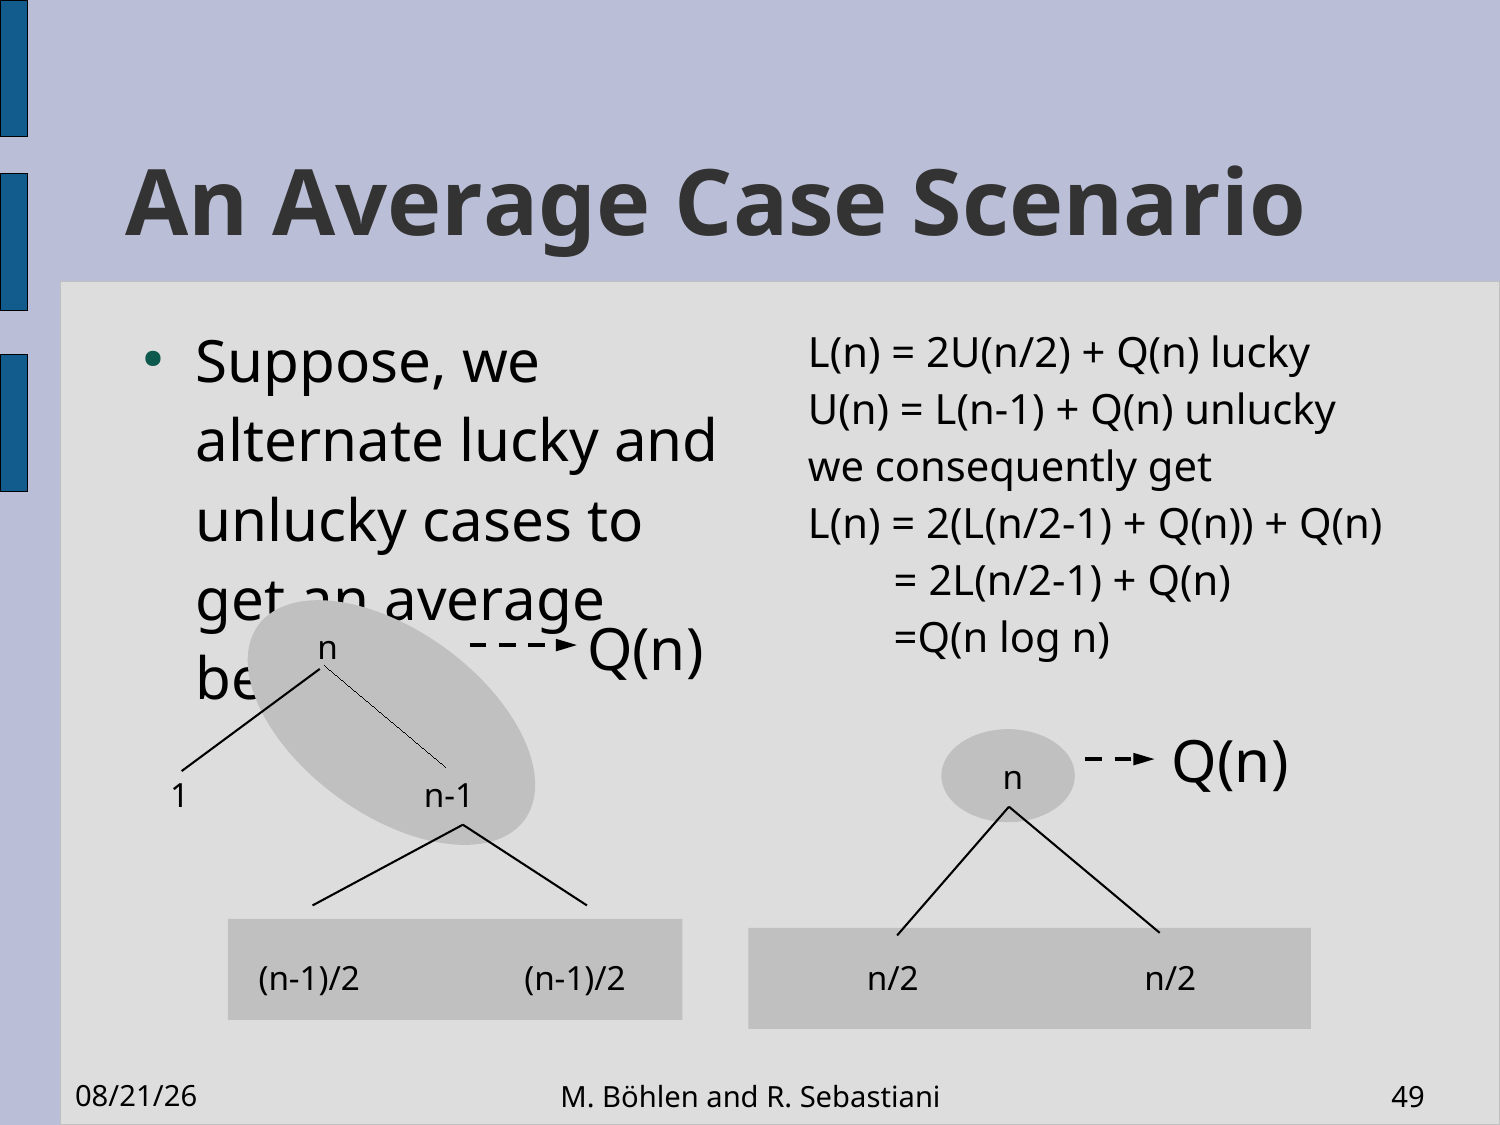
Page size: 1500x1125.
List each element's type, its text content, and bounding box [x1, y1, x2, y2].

text_box (n-1)/2 [243, 947, 447, 1013]
text_box [748, 927, 1311, 1029]
text_box Q(n) [1157, 713, 1312, 805]
text_box n-1 [409, 764, 613, 830]
text_box [247, 600, 389, 711]
text_box [998, 809, 1023, 823]
text_box (n-1)/2 [509, 947, 713, 1013]
text_box n/2 [1129, 947, 1333, 1013]
list Suppose, we alternate lucky and unlucky cases to get an average behavior [110, 312, 736, 1037]
text_box n [302, 616, 506, 682]
text_box 1 [155, 764, 359, 830]
text_box [475, 830, 515, 842]
text_box [941, 729, 1064, 822]
text_box L(n) = 2U(n/2) + Q(n) lucky U(n) = L(n-1) + Q(n) unlucky we consequently get L(n) = 2(L(n/2-1) + Q(n)) + Q(n) = 2L(n/2-1) + Q(n) =Q(n log n) [793, 315, 1475, 654]
text_box n [987, 746, 1157, 802]
text_box [435, 830, 487, 845]
title An Average Case Scenario [110, 67, 1392, 271]
text_box n/2 [852, 947, 1056, 1013]
text_box [262, 682, 533, 841]
text_box Q(n) [572, 601, 727, 693]
